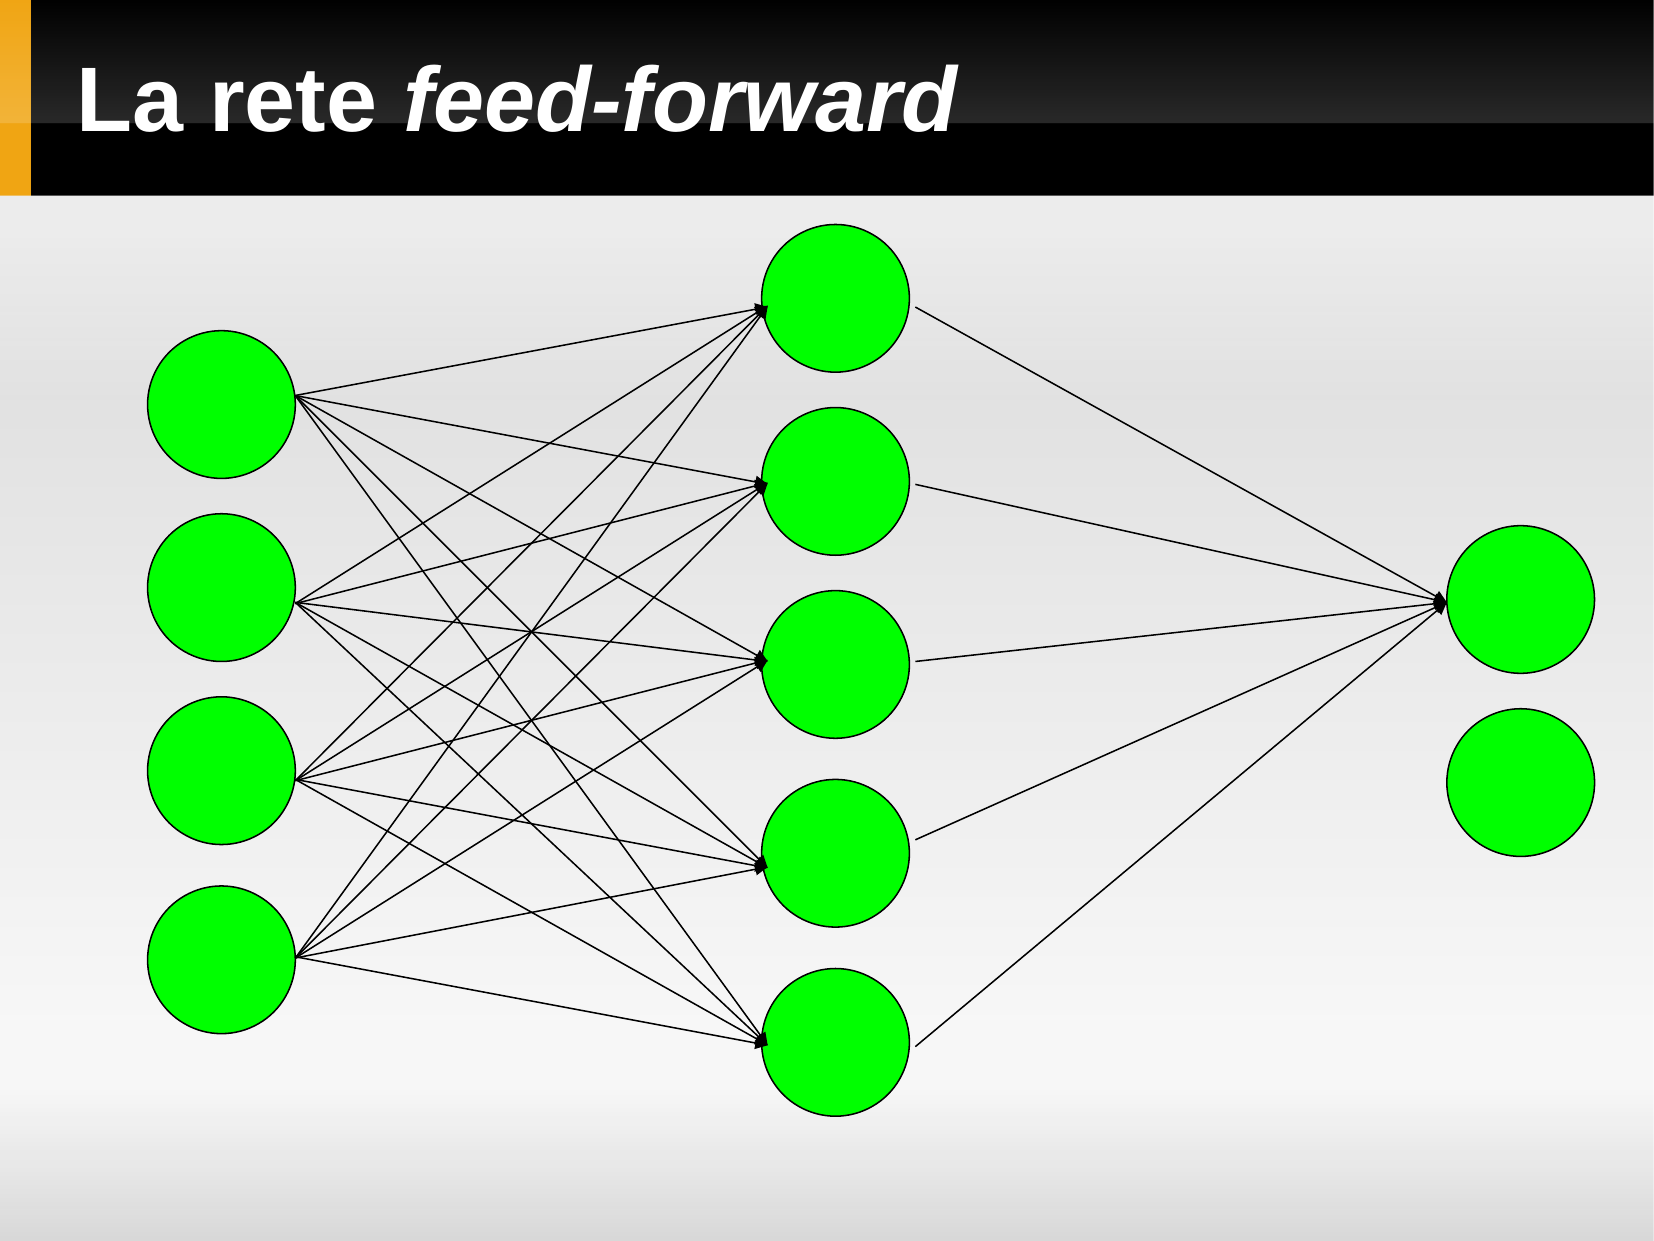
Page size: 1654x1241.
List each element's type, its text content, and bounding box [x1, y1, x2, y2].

text_box [762, 590, 910, 739]
text_box [1446, 525, 1595, 674]
text_box [761, 407, 910, 556]
text_box [1446, 708, 1595, 857]
picture [0, 0, 1654, 1241]
text_box [147, 696, 296, 845]
title La rete feed-forward [76, 7, 1565, 200]
text_box [761, 779, 910, 928]
text_box [761, 224, 910, 373]
text_box [147, 885, 296, 1034]
text_box [761, 968, 910, 1117]
text_box [147, 513, 296, 662]
text_box [147, 330, 296, 479]
